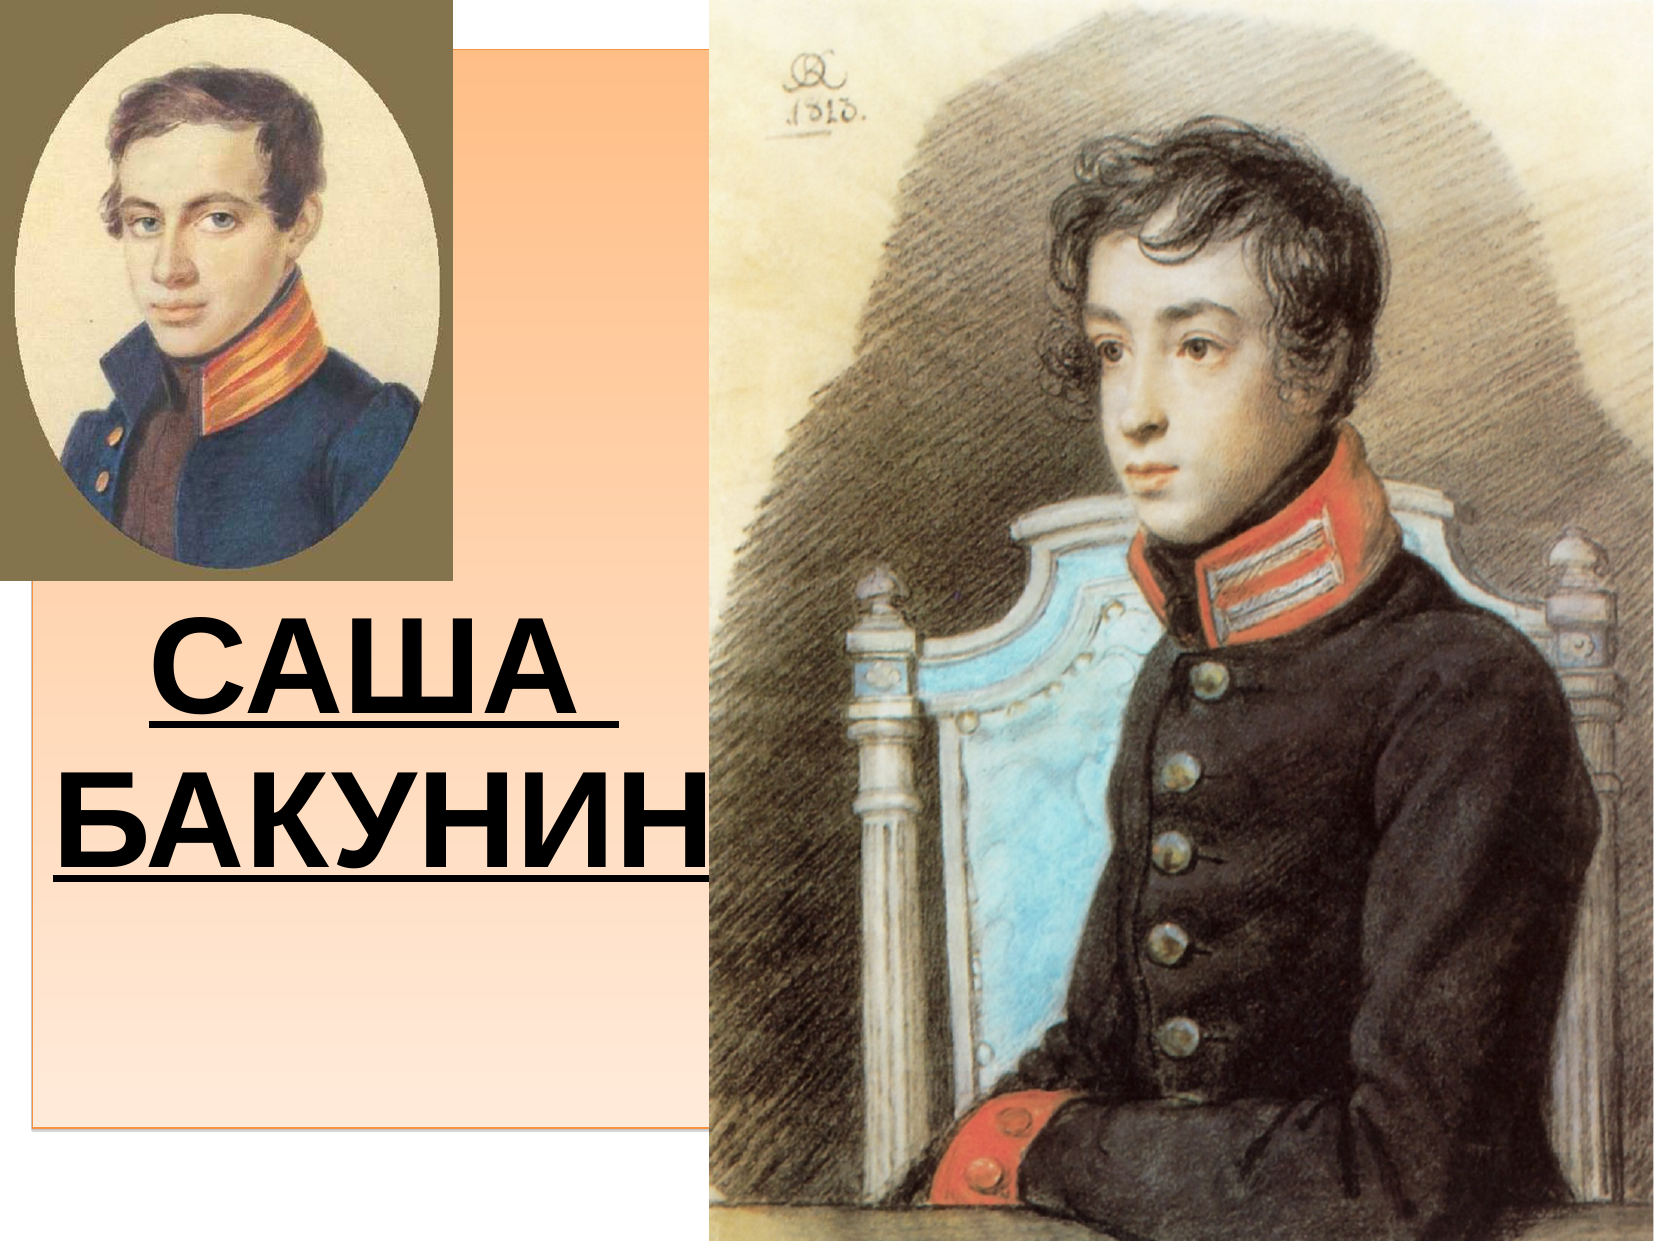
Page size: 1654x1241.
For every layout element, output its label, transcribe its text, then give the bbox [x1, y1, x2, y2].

title САША БАКУНИН [32, 49, 709, 1128]
picture [0, 0, 453, 582]
picture [709, 0, 1654, 1241]
